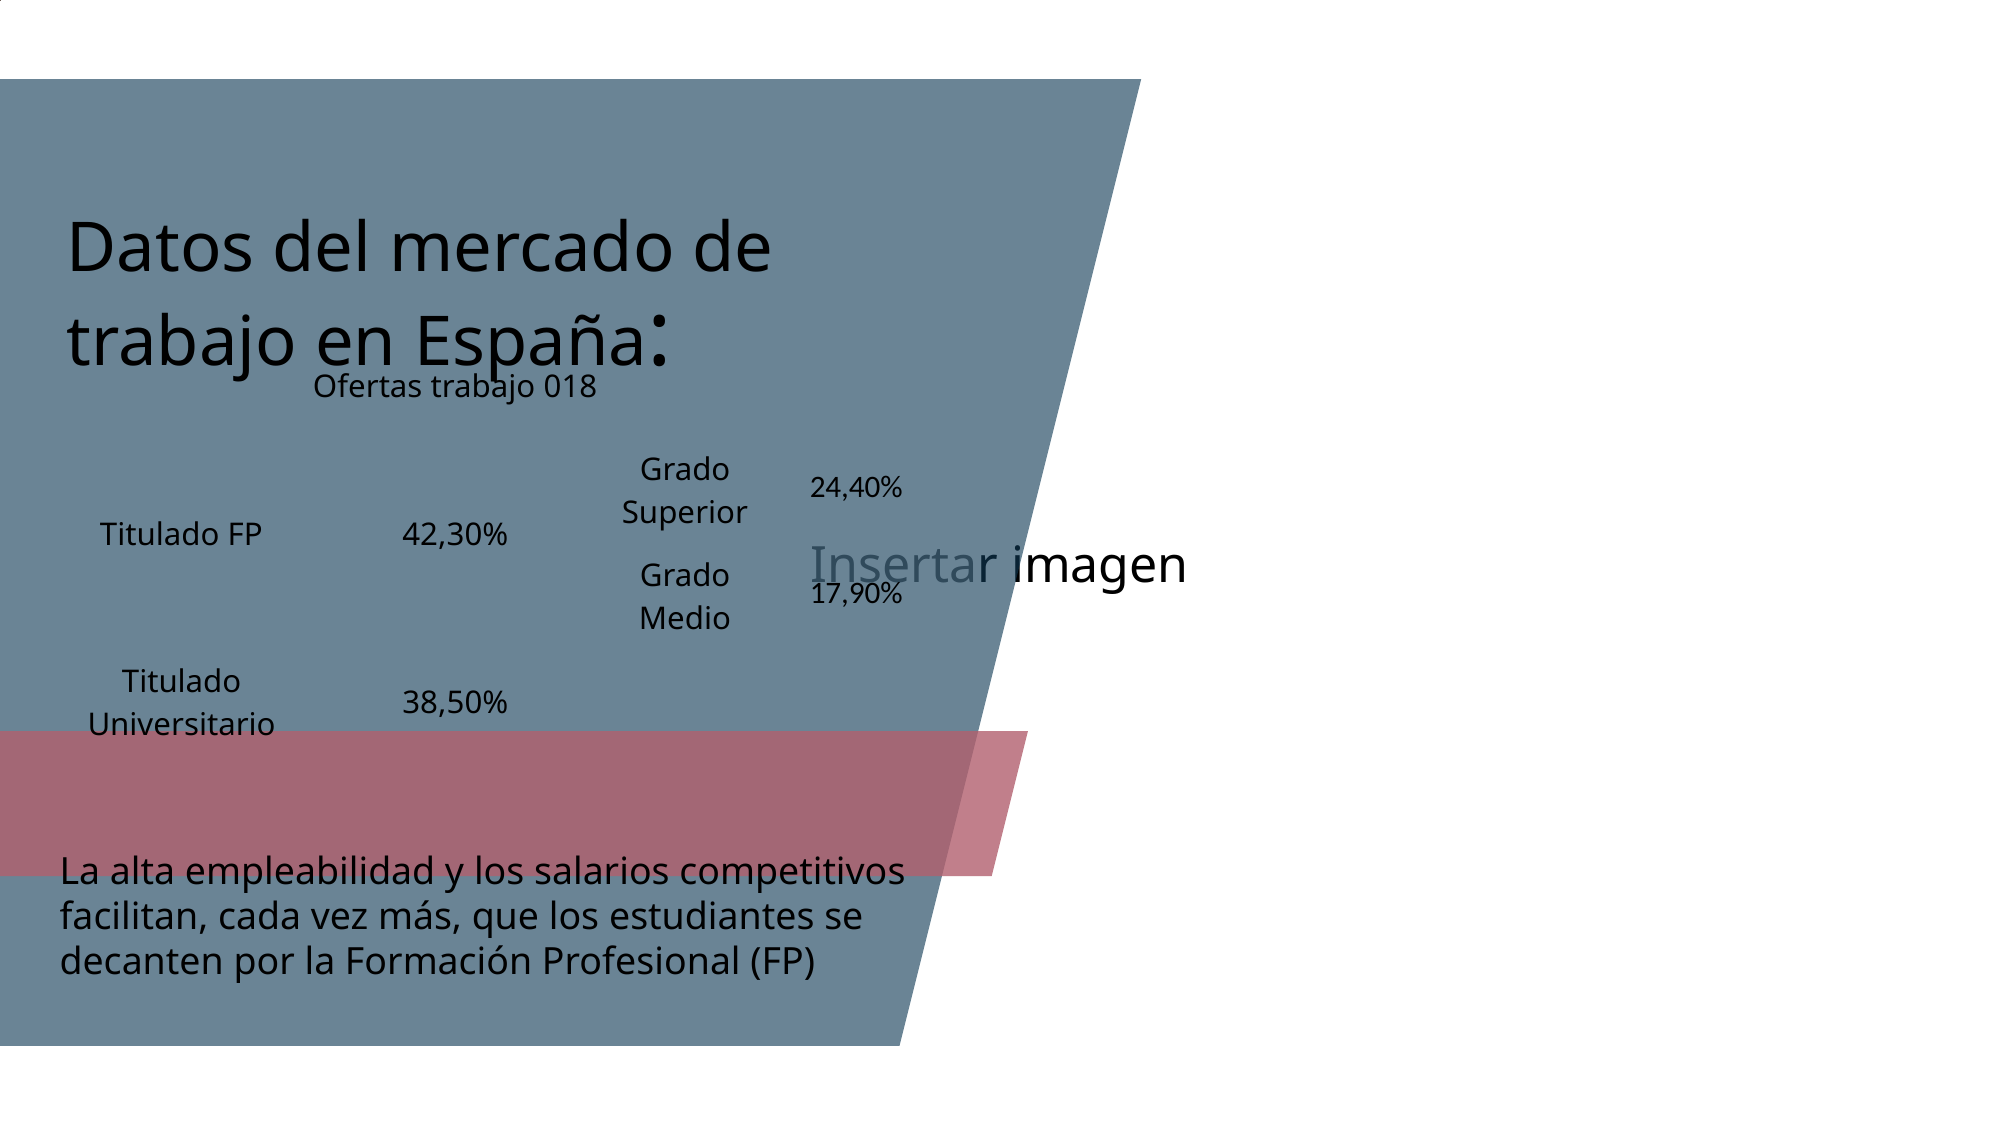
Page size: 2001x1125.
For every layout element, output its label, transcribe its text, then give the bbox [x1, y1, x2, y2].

title Datos del mercado de trabajo en España: [51, 205, 927, 681]
table_cell [600, 639, 771, 763]
text_box [0, 0, 1142, 1125]
table_cell 24,40% [771, 427, 942, 551]
text_box La alta empleabilidad y los salarios competitivos facilitan, cada vez más, que los estudiantes se decanten por la Formación Profesional (FP) [44, 840, 1045, 990]
table_header [600, 342, 771, 427]
table_header [771, 342, 942, 427]
table_header Ofertas trabajo 018 [311, 342, 600, 427]
table_cell 42,30% [311, 427, 600, 639]
table_cell Titulado FP [52, 427, 311, 639]
table_cell 17,90% [771, 551, 942, 639]
table_cell Grado Superior [600, 427, 771, 551]
table_cell Grado Medio [600, 551, 771, 639]
table_cell [771, 639, 942, 763]
table_header [52, 342, 311, 427]
table_cell 38,50% [311, 639, 600, 763]
table_cell Titulado Universitario [52, 639, 311, 763]
